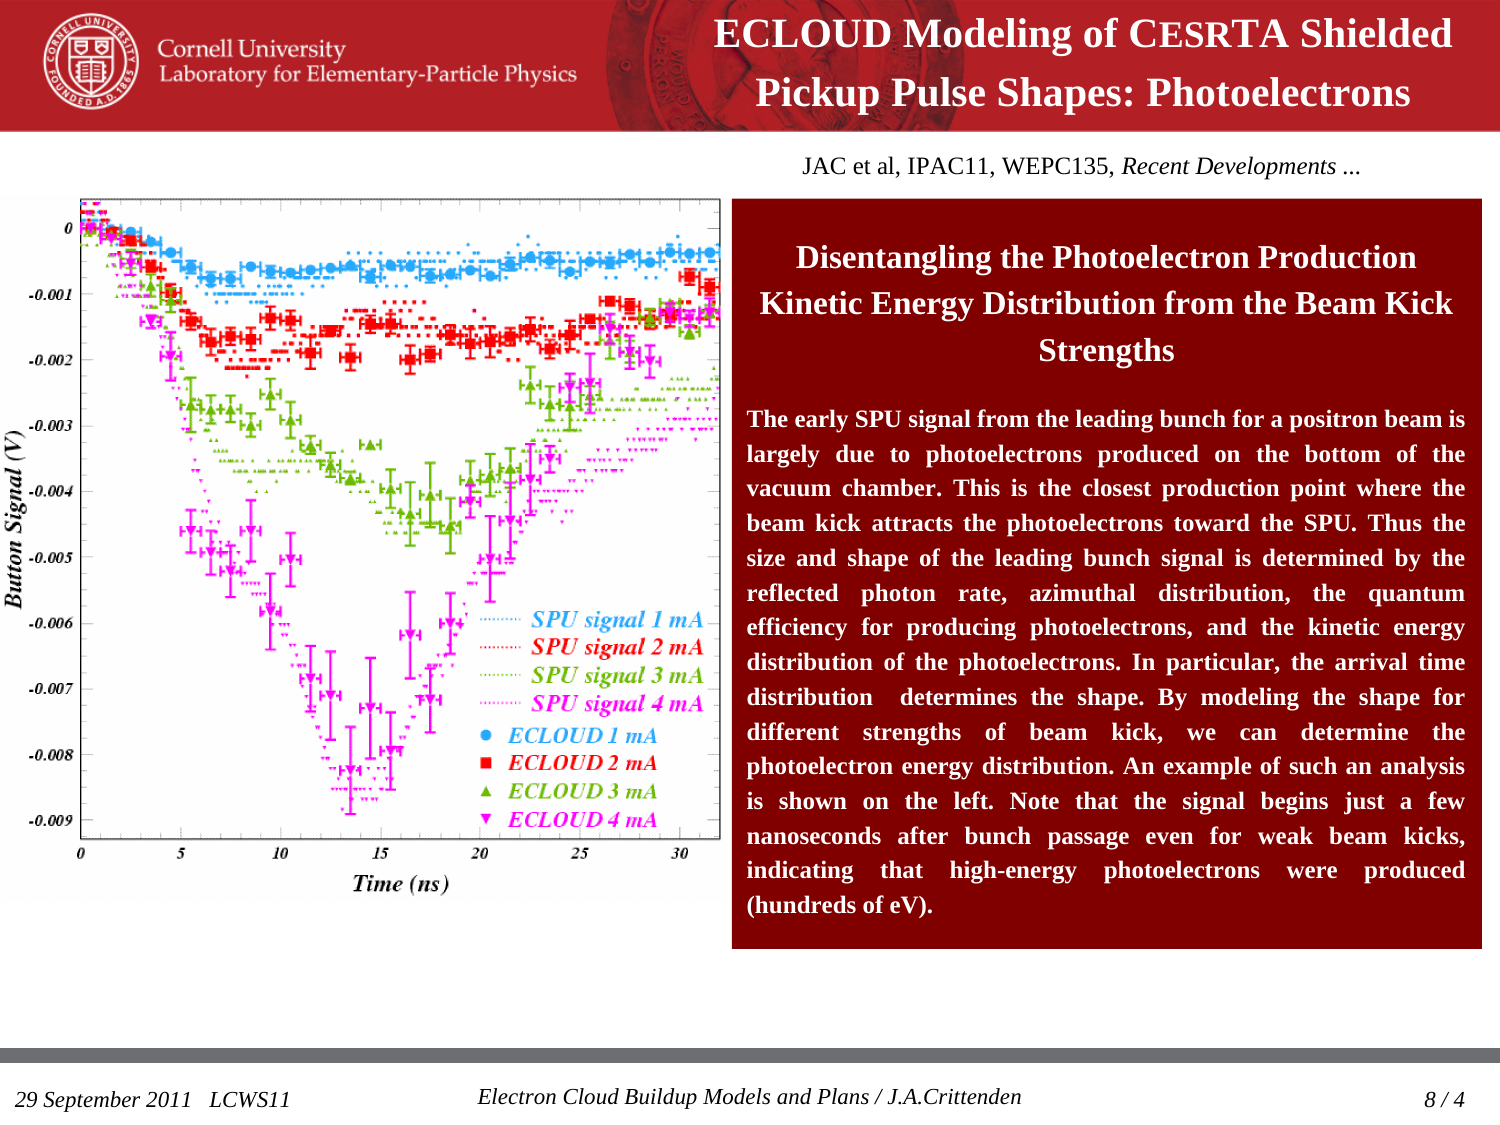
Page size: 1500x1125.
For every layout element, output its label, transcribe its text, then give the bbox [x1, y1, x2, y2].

title ECLOUD Modeling of CESRTA Shielded Pickup Pulse Shapes: Photoelectrons [674, 0, 1492, 115]
picture [0, 195, 728, 902]
text_box Disentangling the Photoelectron Production Kinetic Energy Distribution from the Beam Kick Strengths The early SPU signal from the leading bunch for a positron beam is largely due to photoelectrons produced on the bottom of the vacuum chamber. This is the closest production point where the beam kick attracts the photoelectrons toward the SPU. Thus the size and shape of the leading bunch signal is determined by the reflected photon rate, azimuthal distribution, the quantum efficiency for producing photoelectrons, and the kinetic energy distribution of the photoelectrons. In particular, the arrival time distribution determines the shape. By modeling the shape for different strengths of beam kick, we can determine the photoelectron energy distribution. An example of such an analysis is shown on the left. Note that the signal begins just a few nanoseconds after bunch passage even for weak beam kicks, indicating that high-energy photoelectrons were produced (hundreds of eV). [731, 198, 1482, 949]
text_box JAC et al, IPAC11, WEPC135, Recent Developments ... [787, 142, 1500, 188]
picture [0, 0, 1500, 132]
